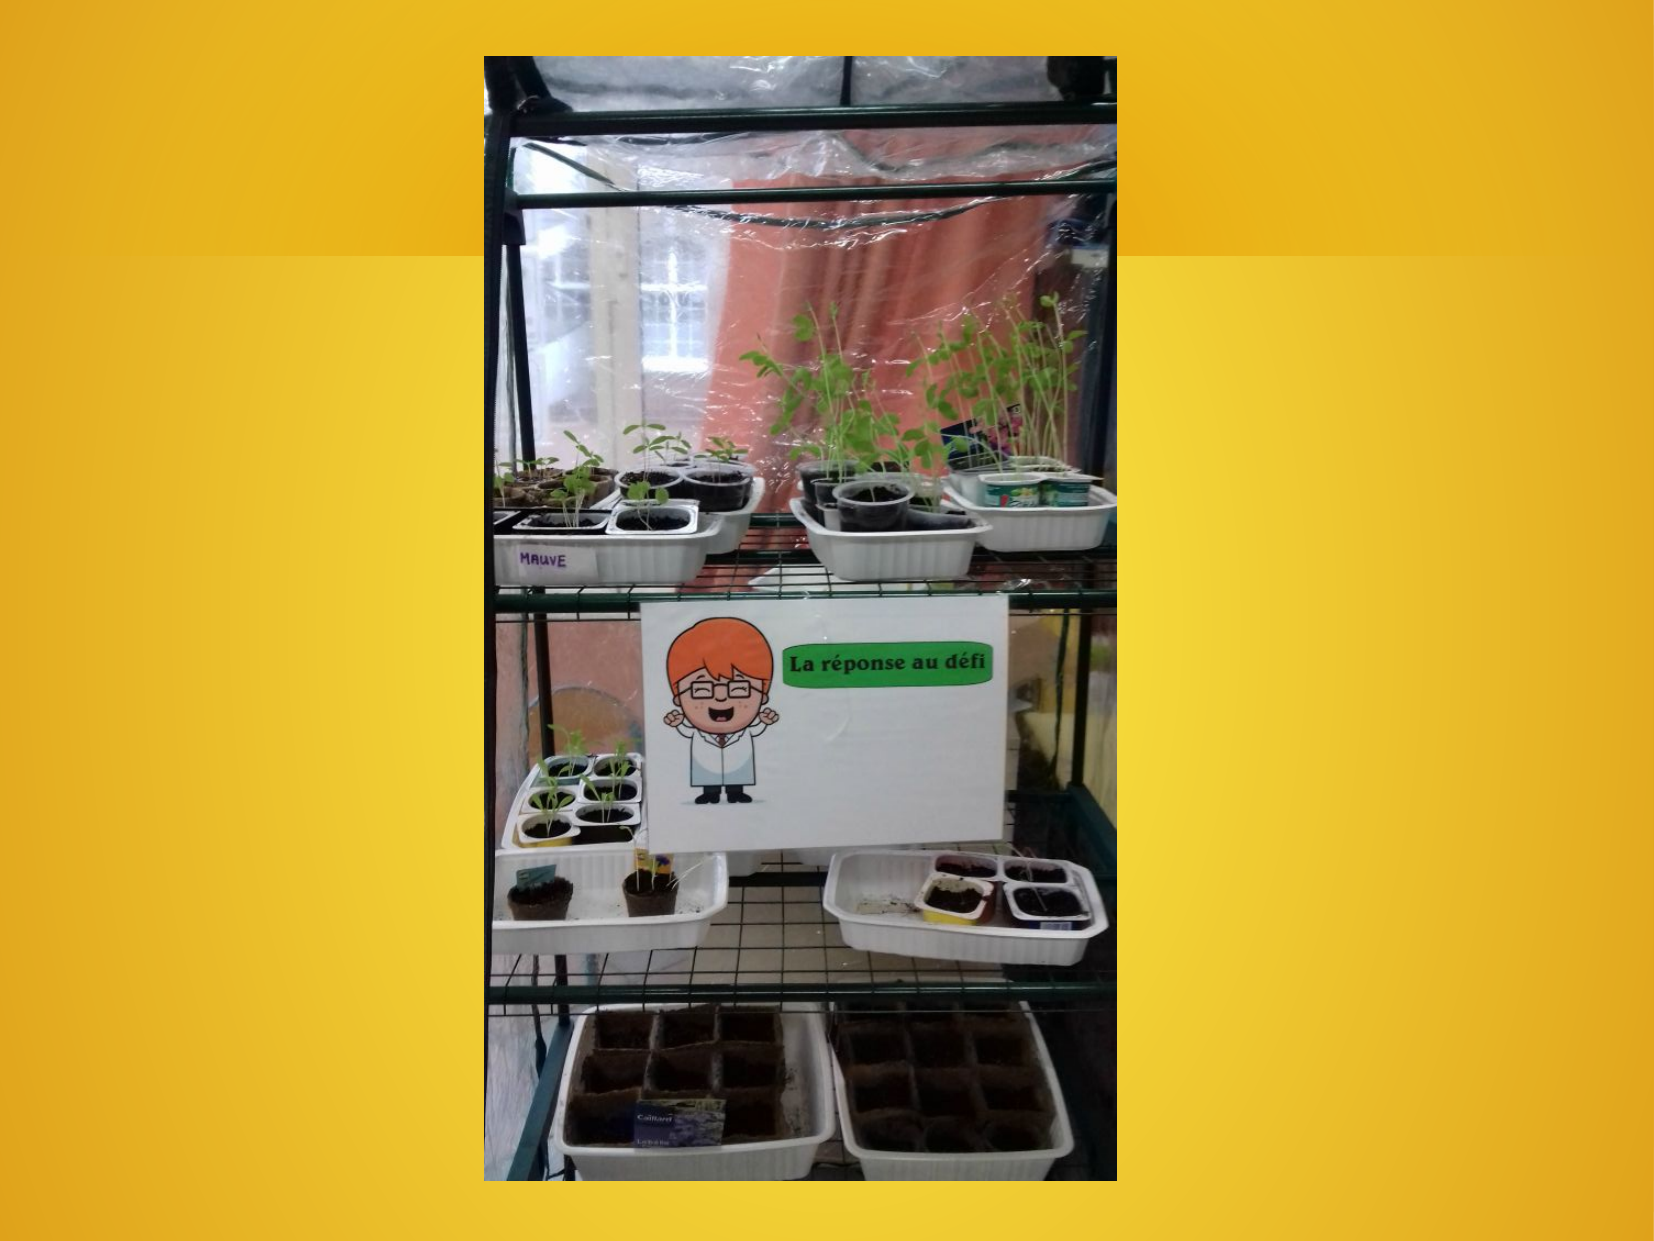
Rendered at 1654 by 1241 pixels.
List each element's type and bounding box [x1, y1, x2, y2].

picture [484, 56, 1117, 1181]
